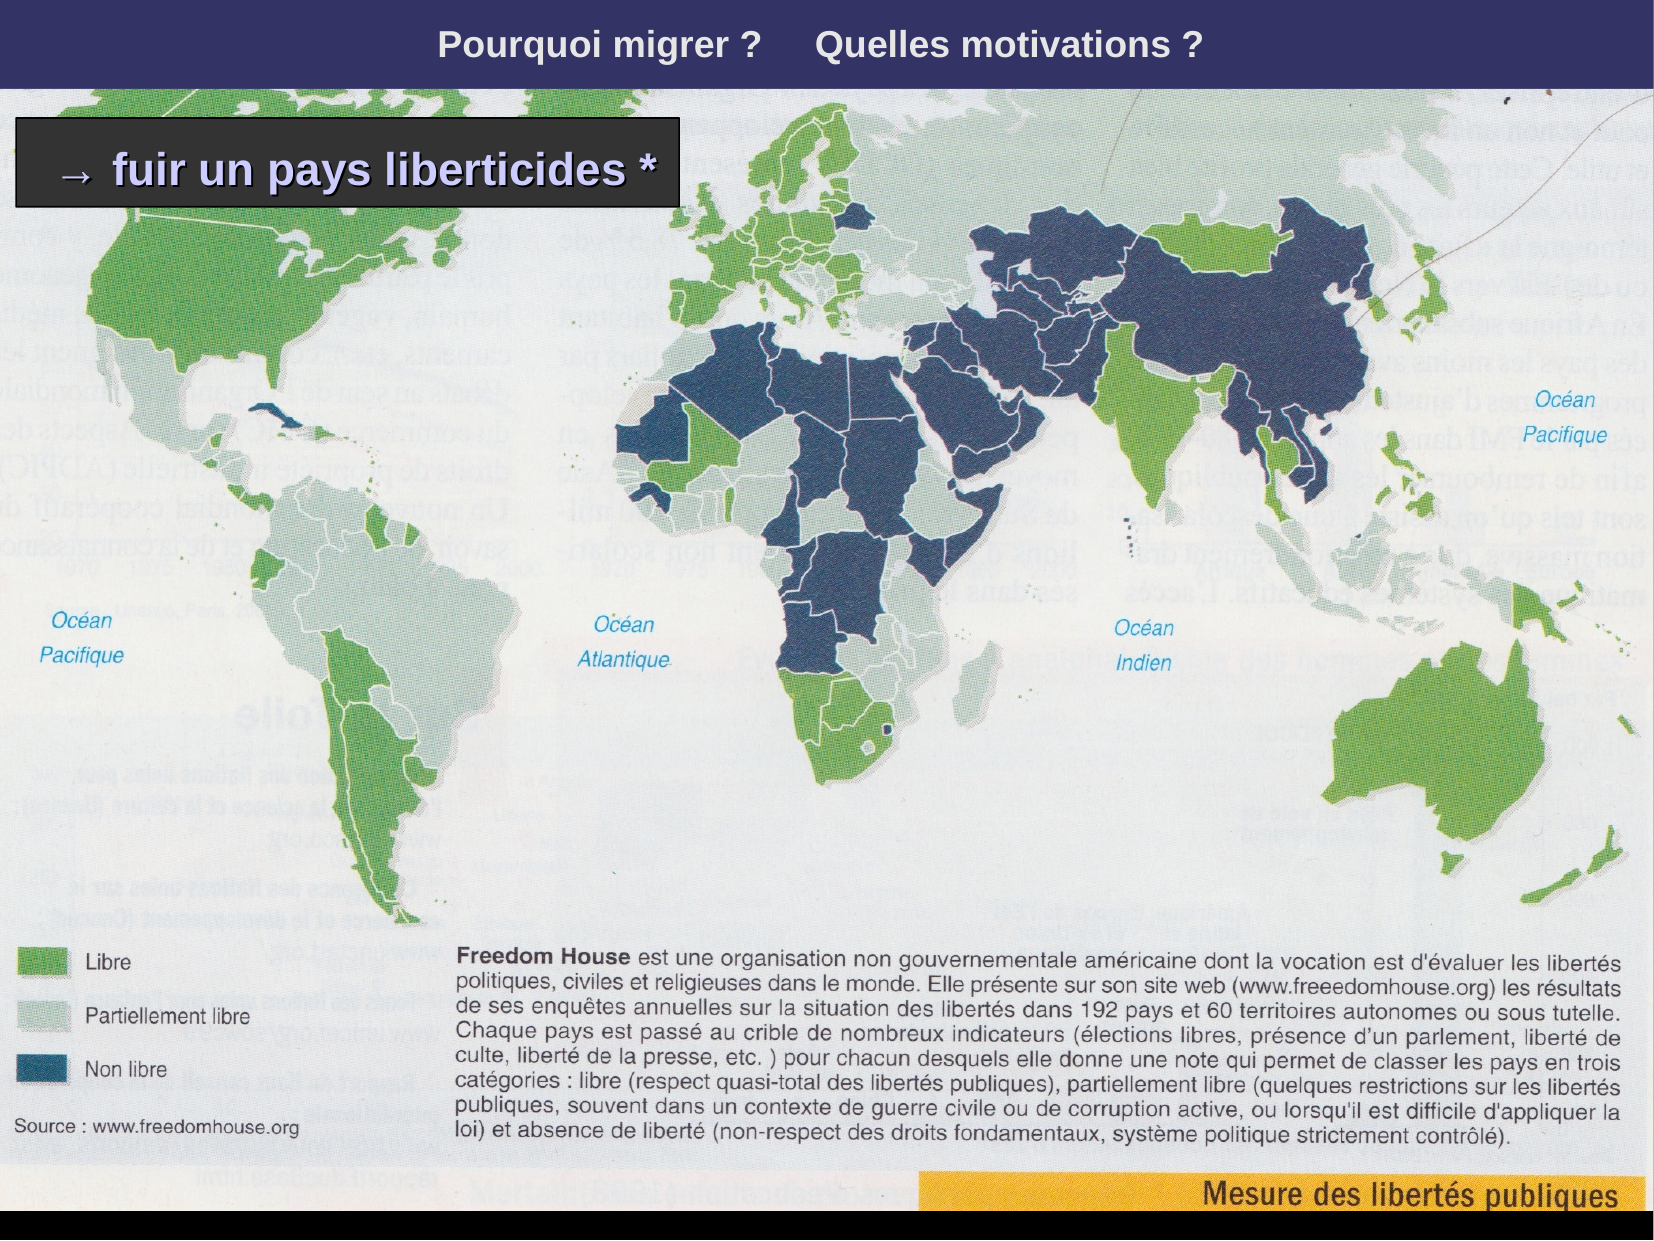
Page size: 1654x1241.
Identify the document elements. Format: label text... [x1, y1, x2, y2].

picture [0, 89, 1654, 1211]
text_box → fuir un pays liberticides * [16, 117, 680, 207]
text_box Pourquoi migrer ? Quelles motivations ? [0, 0, 1654, 89]
